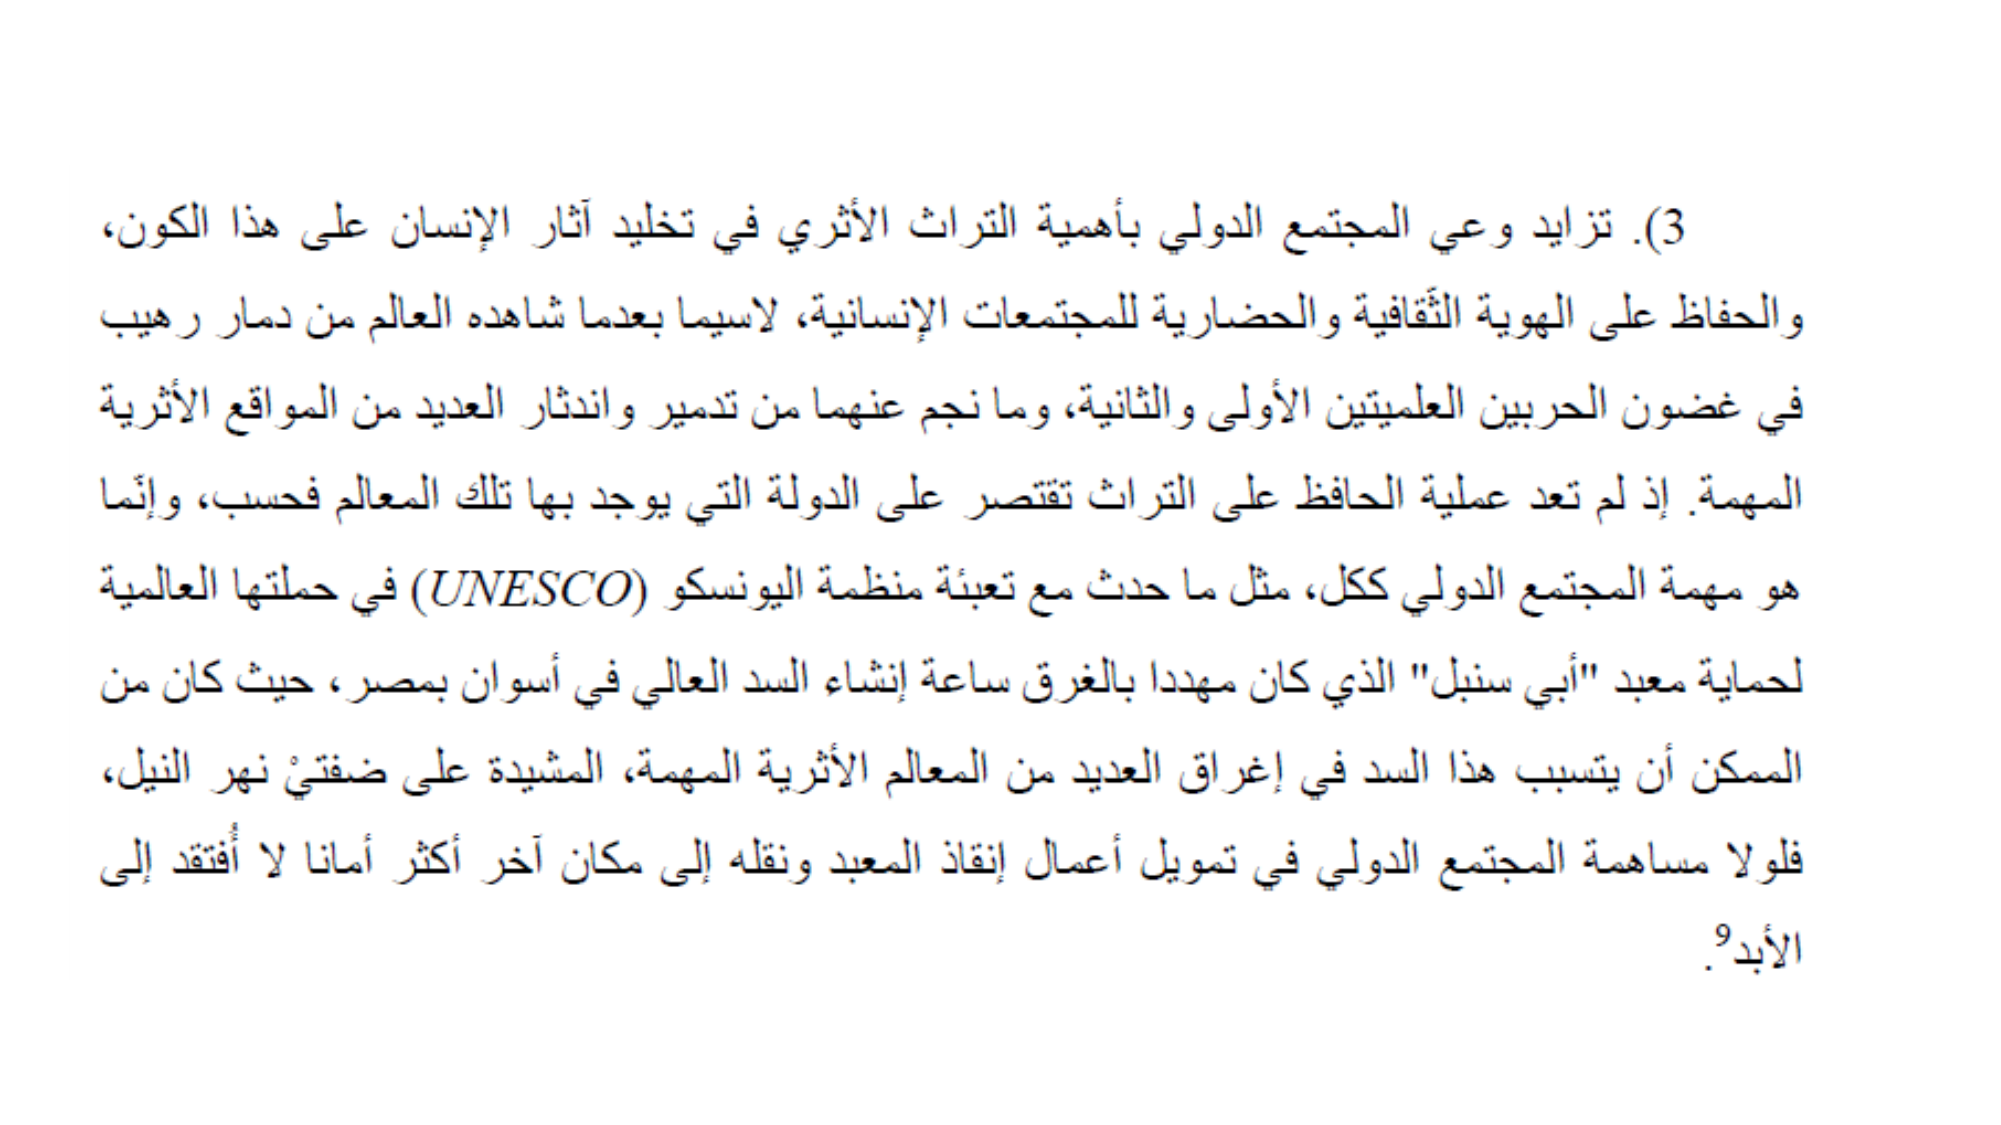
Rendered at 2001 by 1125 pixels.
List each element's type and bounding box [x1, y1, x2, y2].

picture [68, 165, 1863, 980]
